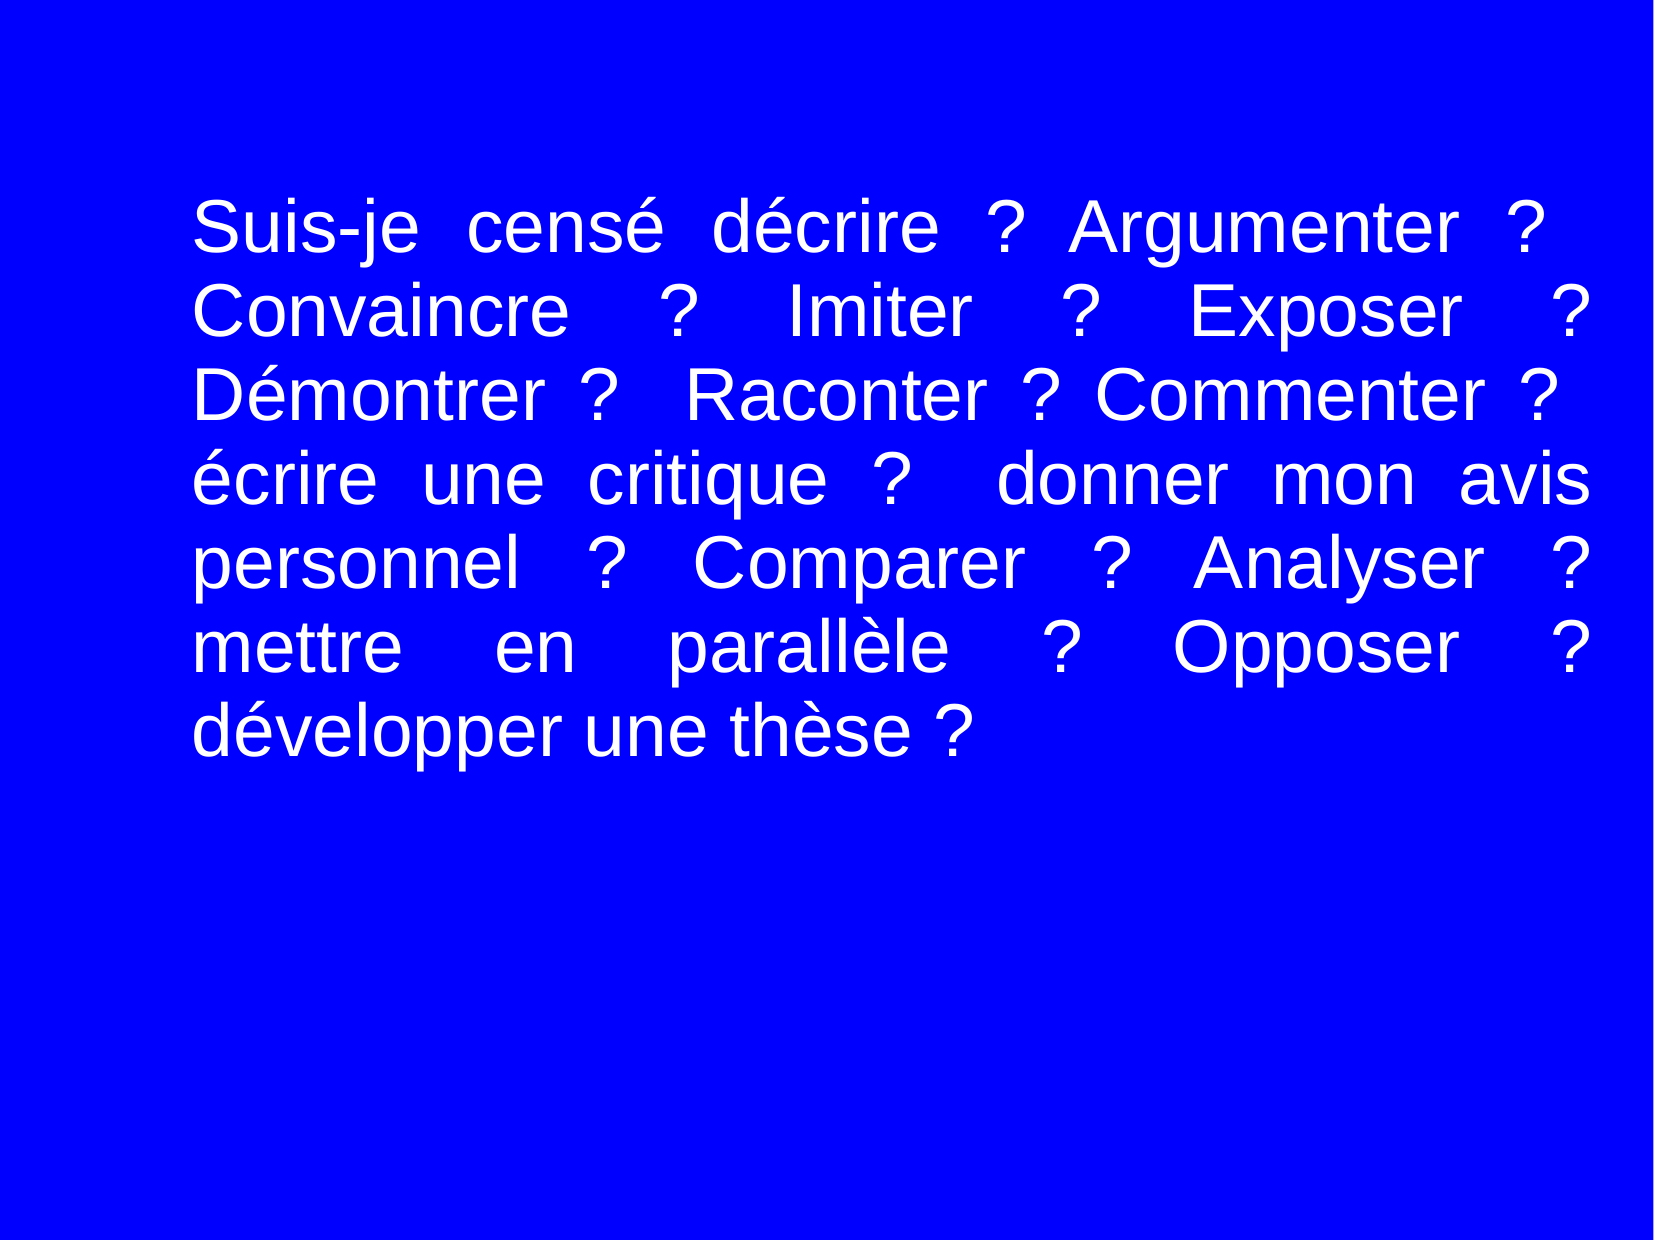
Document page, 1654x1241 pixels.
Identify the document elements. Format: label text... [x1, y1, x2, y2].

text_box Suis-je censé décrire ? Argumenter ? Convaincre ? Imiter ? Exposer ? Démontrer ? Raconter ? Commenter ? écrire une critique ? donner mon avis personnel ? Comparer ? Analyser ? mettre en parallèle ? Opposer ? développer une thèse ? [177, 177, 1608, 780]
